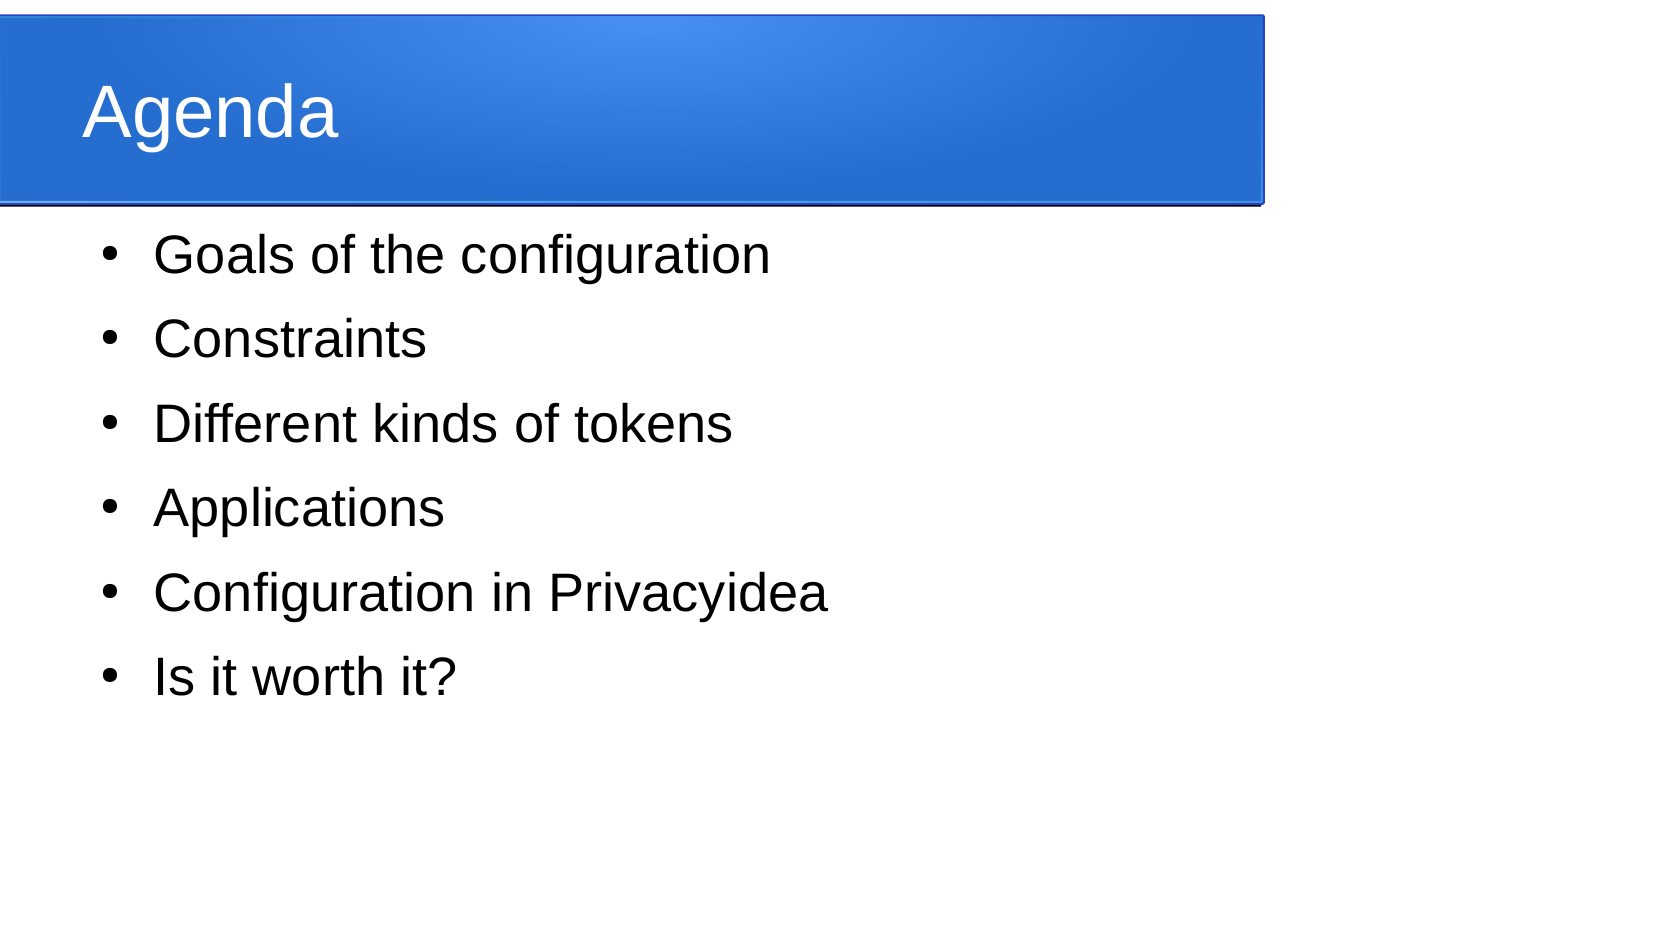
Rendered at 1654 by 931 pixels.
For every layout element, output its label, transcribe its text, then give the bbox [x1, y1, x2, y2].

list Goals of the configuration Constraints Different kinds of tokens Applications Configuration in Privacyidea Is it worth it? [82, 224, 1571, 863]
title Agenda [82, 35, 1235, 189]
